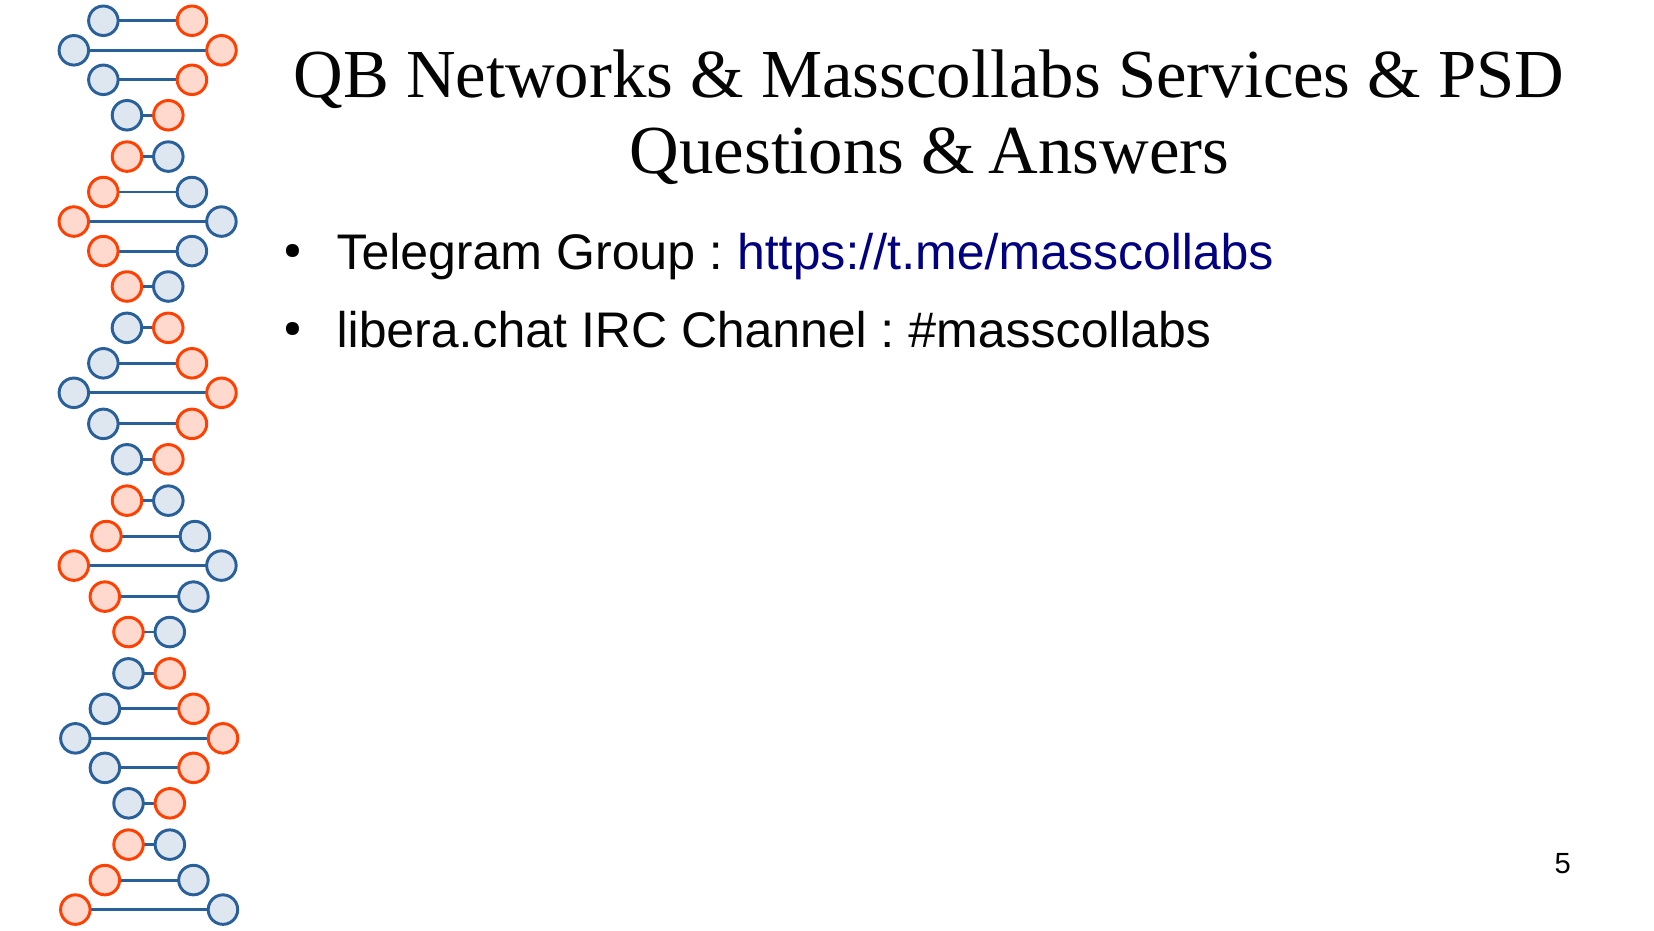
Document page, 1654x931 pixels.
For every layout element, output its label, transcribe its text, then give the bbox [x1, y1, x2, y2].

title QB Networks & Masscollabs Services & PSD Questions & Answers [265, 35, 1595, 189]
list Telegram Group : https://t.me/masscollabs libera.chat IRC Channel : #masscollabs [265, 224, 1595, 764]
